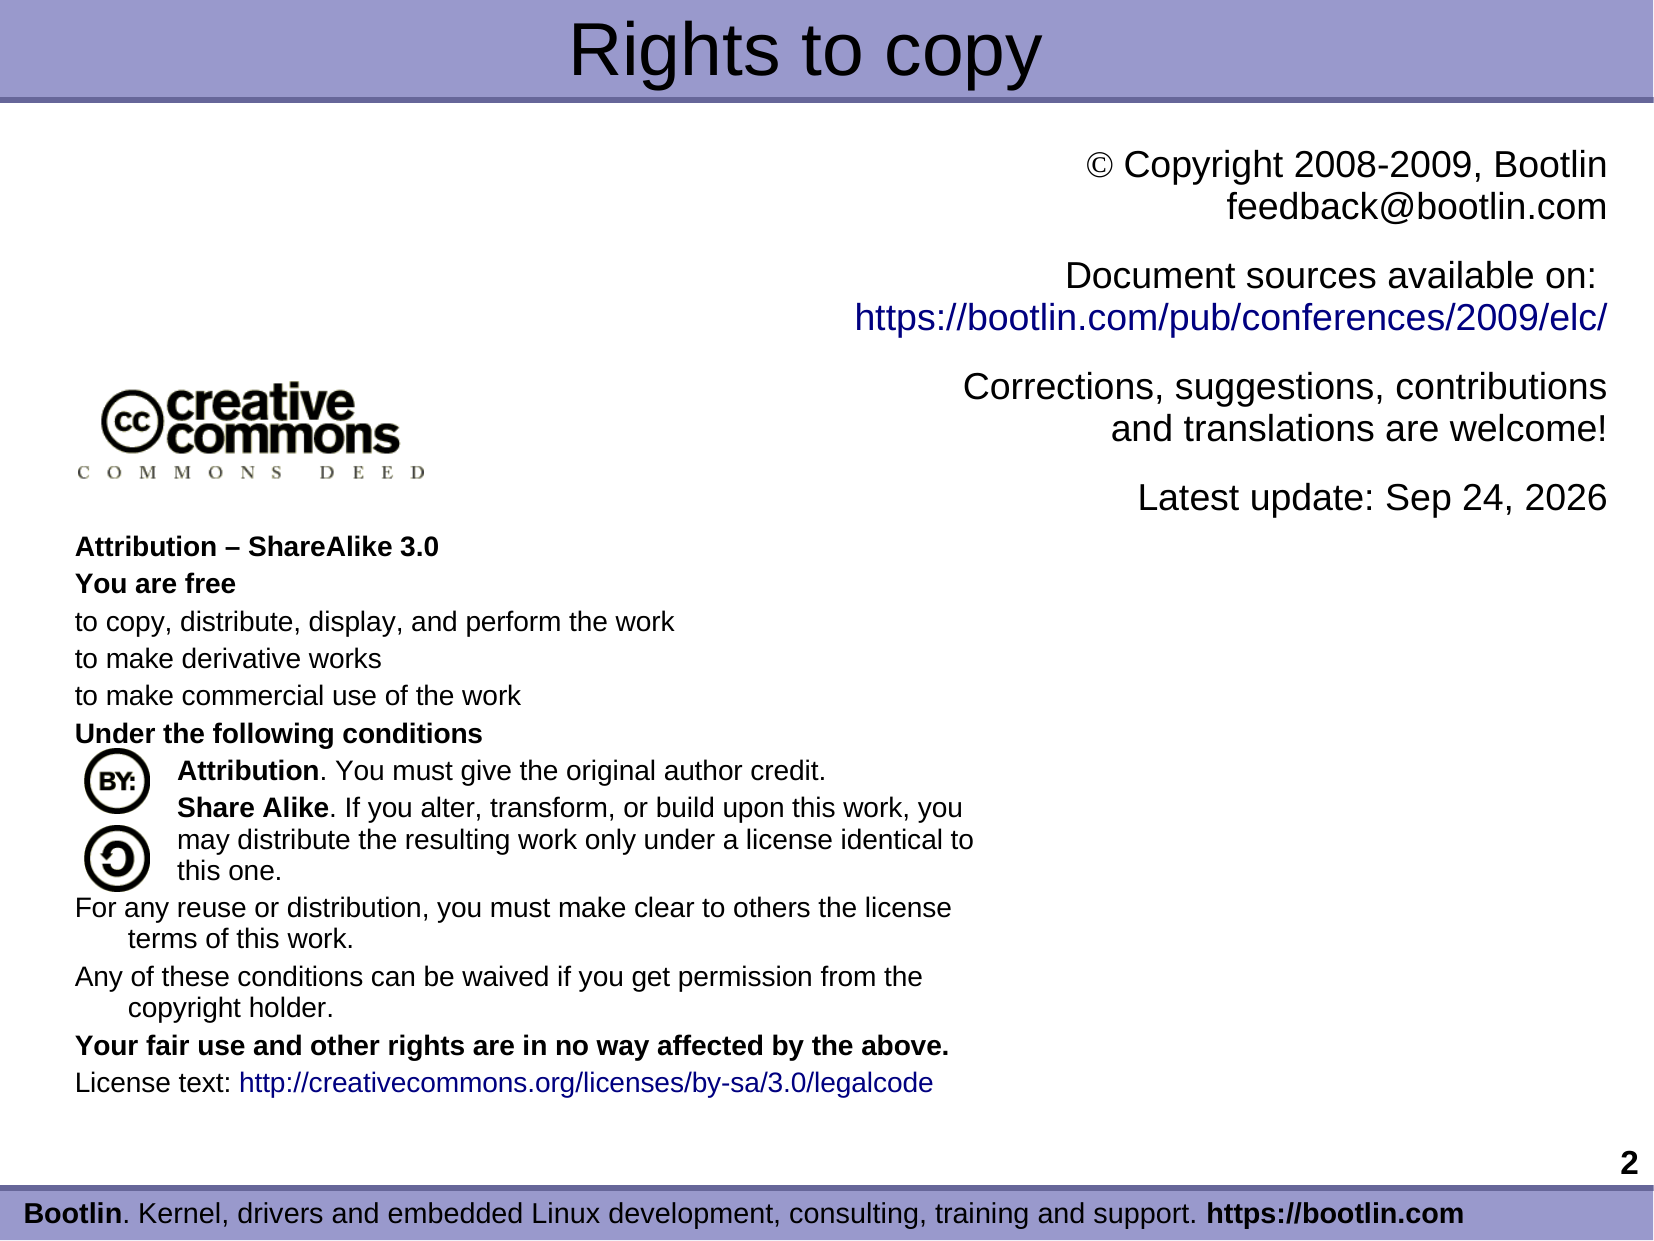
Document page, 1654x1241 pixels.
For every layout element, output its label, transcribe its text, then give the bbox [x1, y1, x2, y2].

list © Copyright 2008-2009, Bootlin feedback@bootlin.com Document sources available on: https://bootlin.com/pub/conferences/2009/elc/ Corrections, suggestions, contributions and translations are welcome! Latest update: Jul 25, 2018 [658, 143, 1608, 567]
picture [78, 381, 424, 480]
picture [84, 748, 150, 815]
picture [84, 825, 150, 892]
title Rights to copy [60, 0, 1551, 100]
list Attribution – ShareAlike 3.0 You are free to copy, distribute, display, and perform the work to make derivative works to make commercial use of the work Under the following conditions Attribution. You must give the original author credit. Share Alike. If you alter, transform, or build upon this work, you may distribute the resulting work only under a license identical to this one. For any reuse or distribution, you must make clear to others the license terms of this work. Any of these conditions can be waived if you get permission from the copyright holder. Your fair use and other rights are in no way affected by the above. License text: http://creativecommons.org/licenses/by-sa/3.0/legalcode [56, 531, 1016, 1170]
